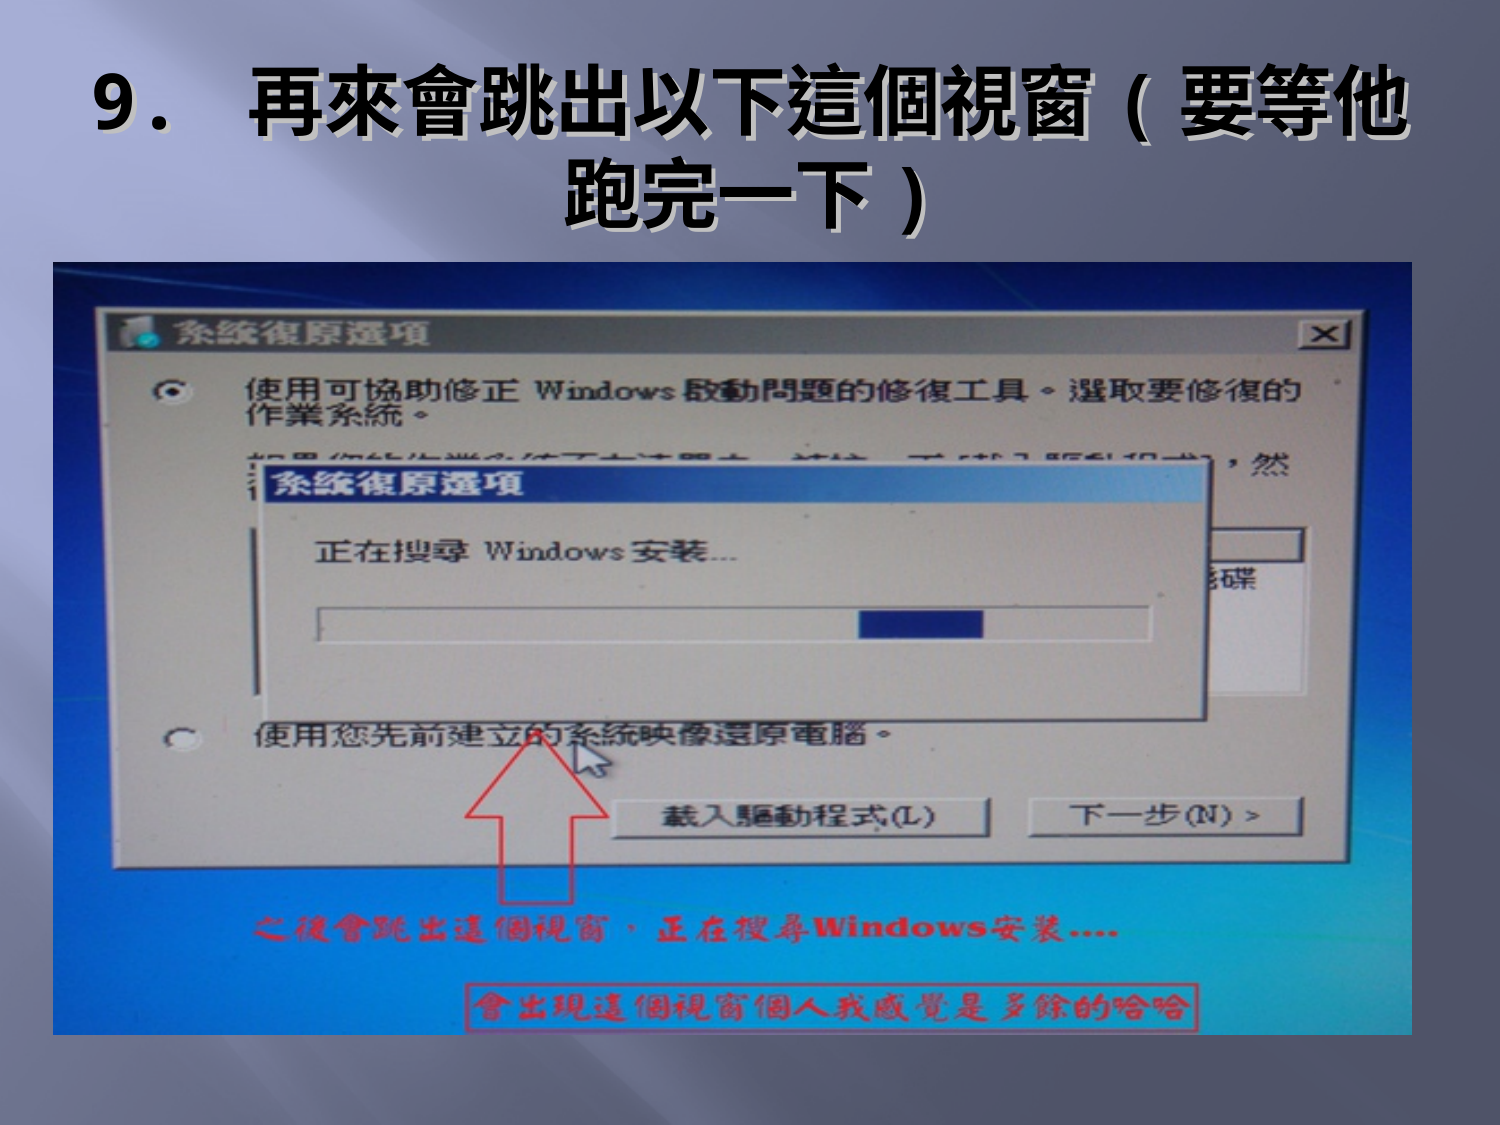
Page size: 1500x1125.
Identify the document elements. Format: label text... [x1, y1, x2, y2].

picture [53, 262, 1412, 1035]
title 9. 再來會跳出以下這個視窗(要等他跑完一下) [75, 45, 1426, 233]
